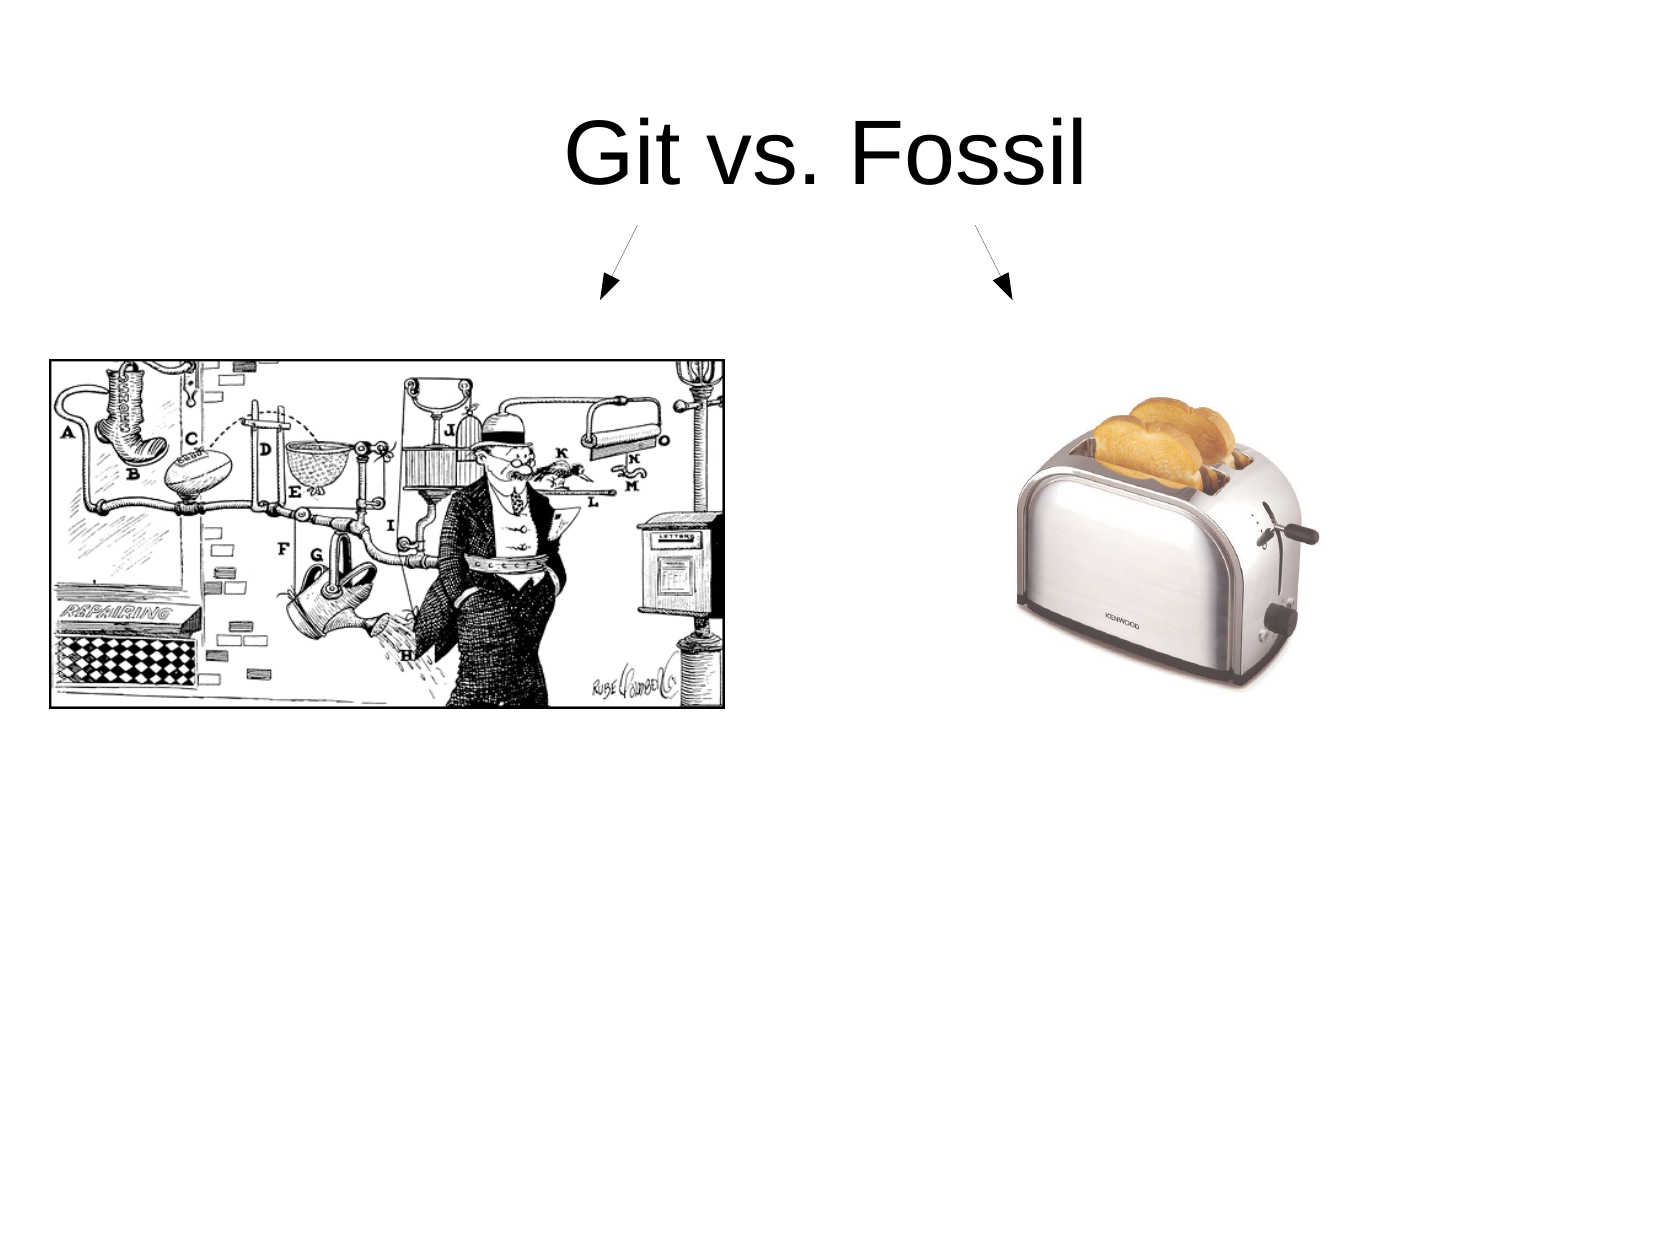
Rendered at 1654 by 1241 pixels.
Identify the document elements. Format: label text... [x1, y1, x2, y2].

title Git vs. Fossil [82, 49, 1571, 257]
picture [49, 359, 725, 710]
picture [945, 316, 1396, 731]
